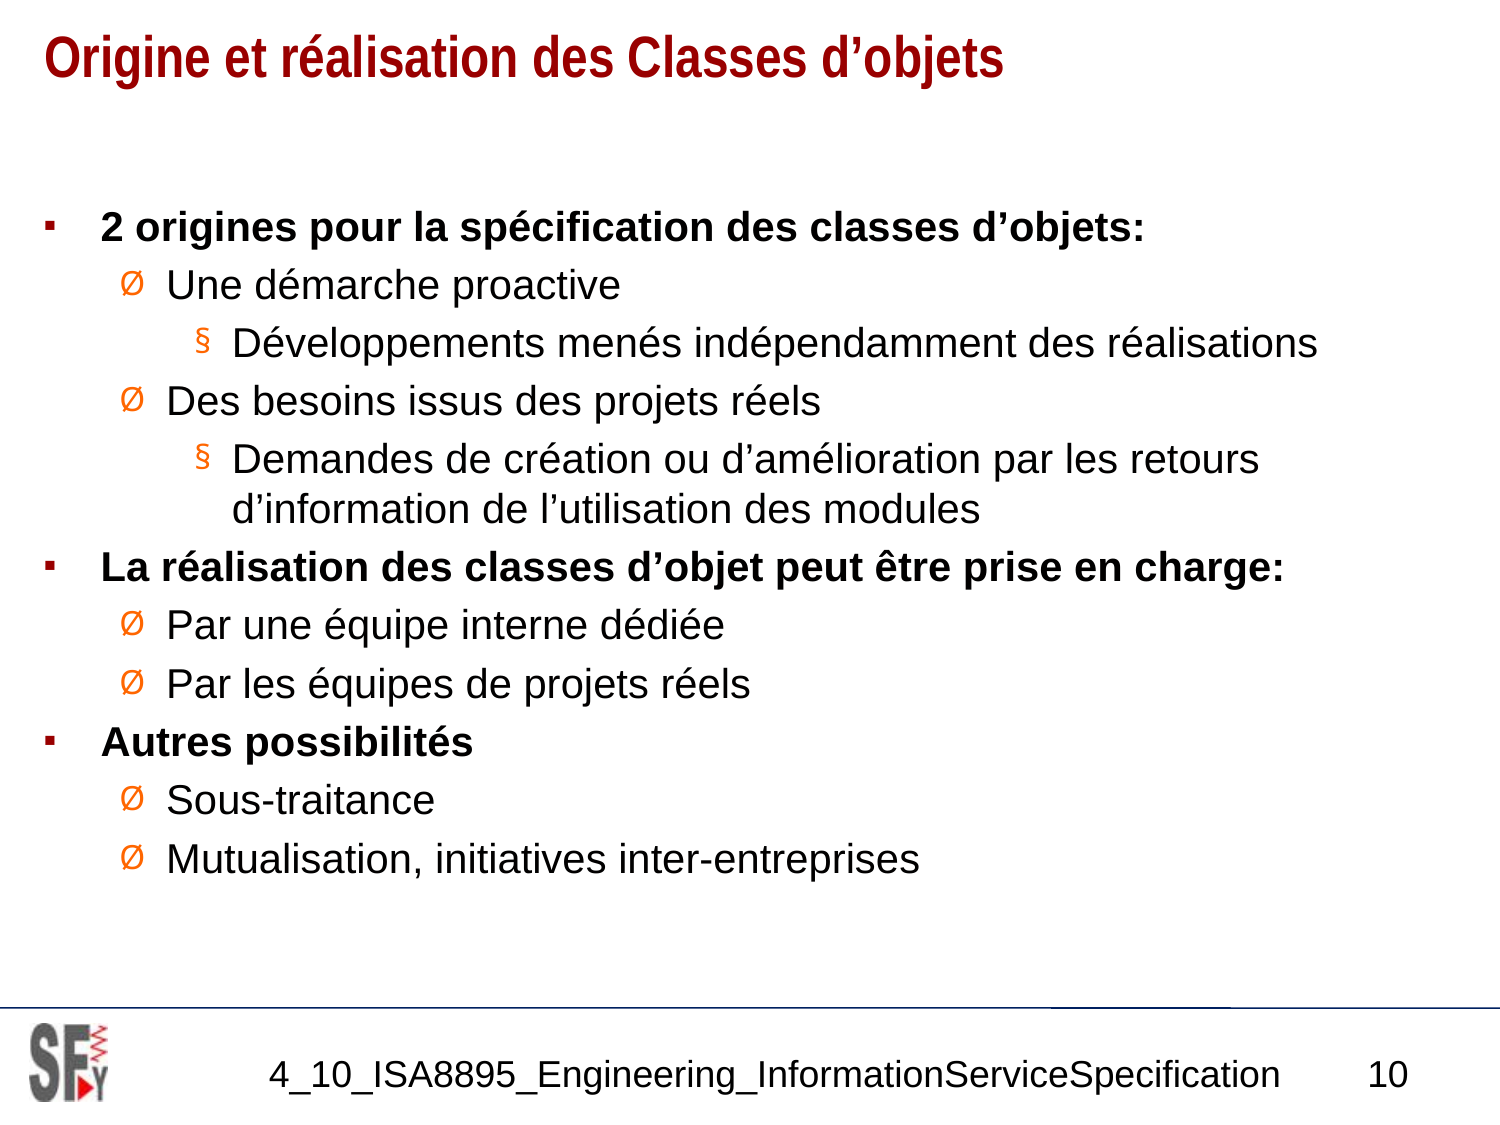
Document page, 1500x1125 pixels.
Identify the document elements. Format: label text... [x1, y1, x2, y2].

picture [29, 1023, 108, 1102]
footer 4_10_ISA8895_Engineering_InformationServiceSpecification [253, 1034, 1336, 1103]
list 2 origines pour la spécification des classes d’objets: Une démarche proactive Développements menés indépendamment des réalisations Des besoins issus des projets réels Demandes de création ou d’amélioration par les retours d’information de l’utilisation des modules La réalisation des classes d’objet peut être prise en charge: Par une équipe interne dédiée Par les équipes de projets réels Autres possibilités Sous-traitance Mutualisation, initiatives inter-entreprises [29, 184, 1471, 988]
slide_number <numéro> [1352, 1034, 1490, 1103]
title Origine et réalisation des Classes d’objets [29, 12, 1471, 138]
